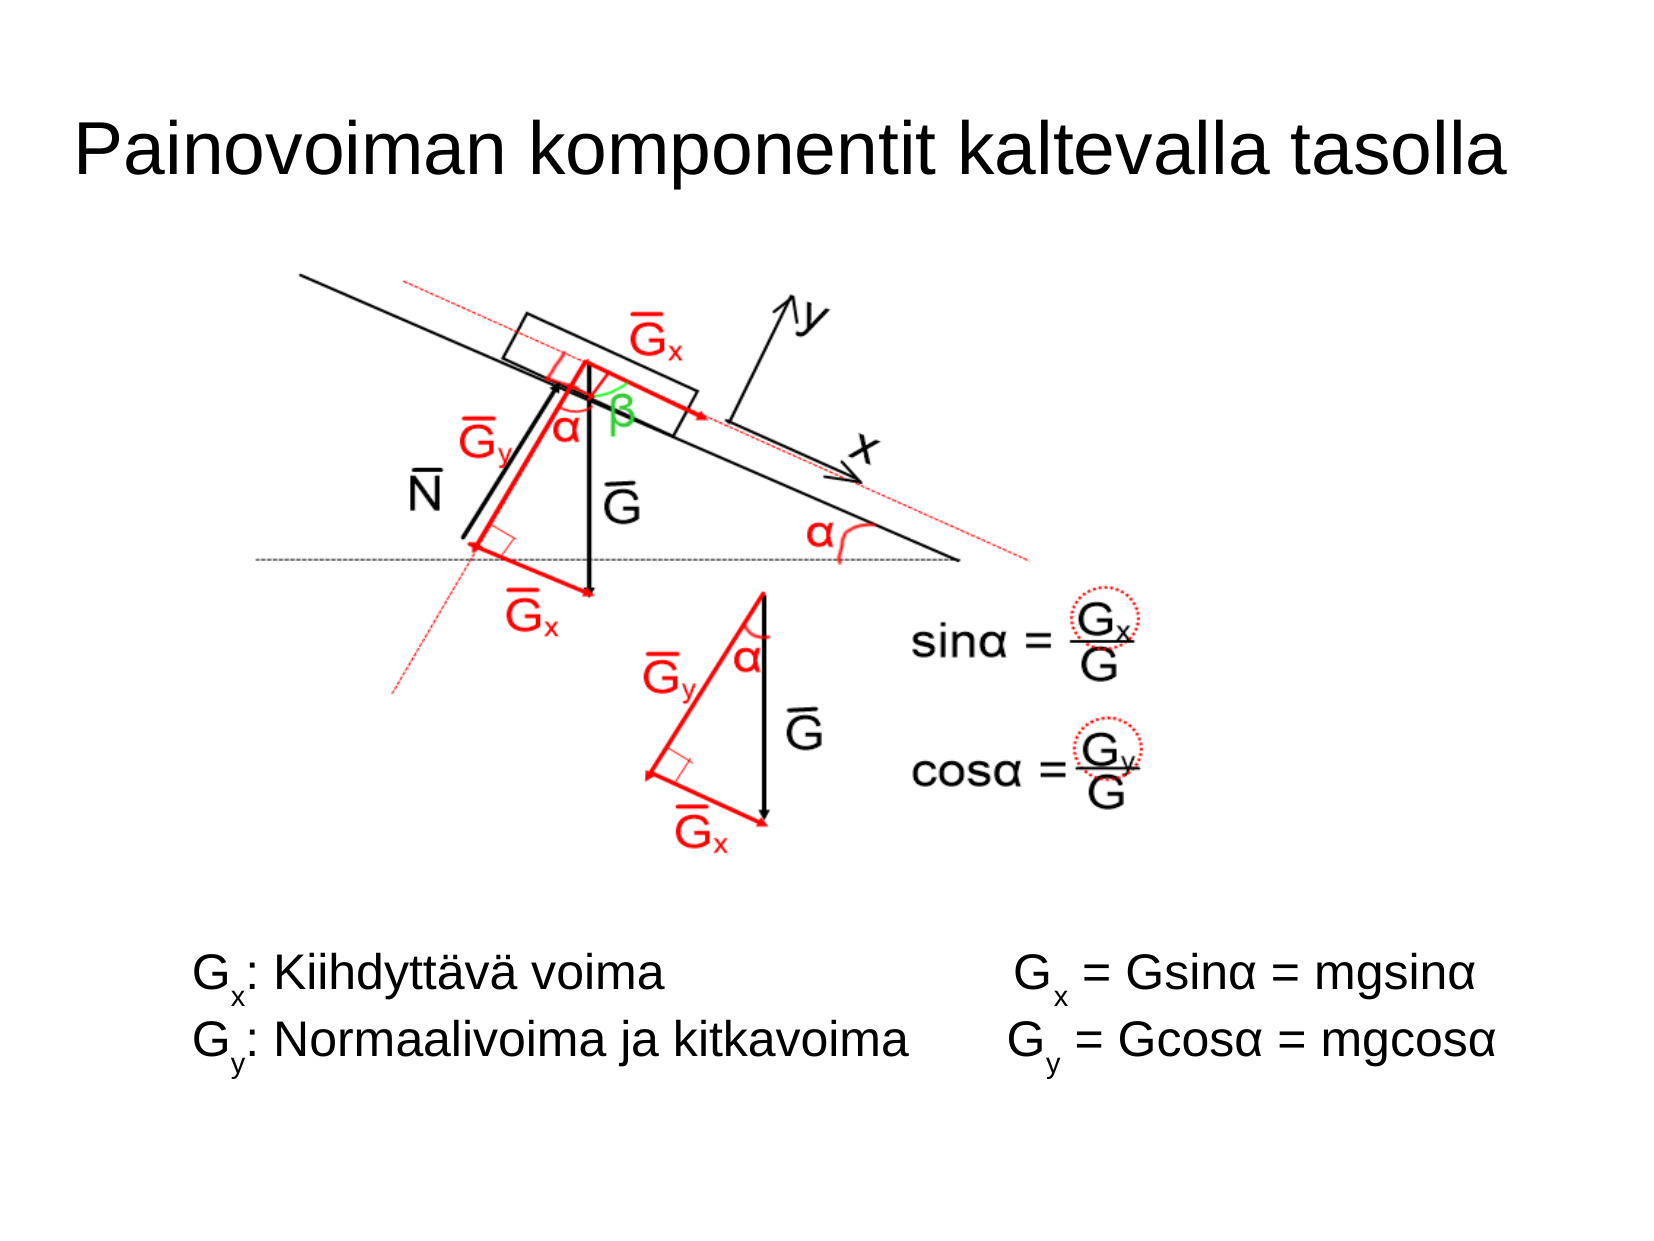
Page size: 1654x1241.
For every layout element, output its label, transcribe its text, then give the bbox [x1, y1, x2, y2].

text_box Gx: Kiihdyttävä voima Gx = Gsinα = mgsinα Gy: Normaalivoima ja kitkavoima Gy = Gcosα = mgcosα [177, 928, 1654, 1122]
picture [180, 224, 1181, 892]
text_box Painovoiman komponentit kaltevalla tasolla [59, 94, 1600, 213]
